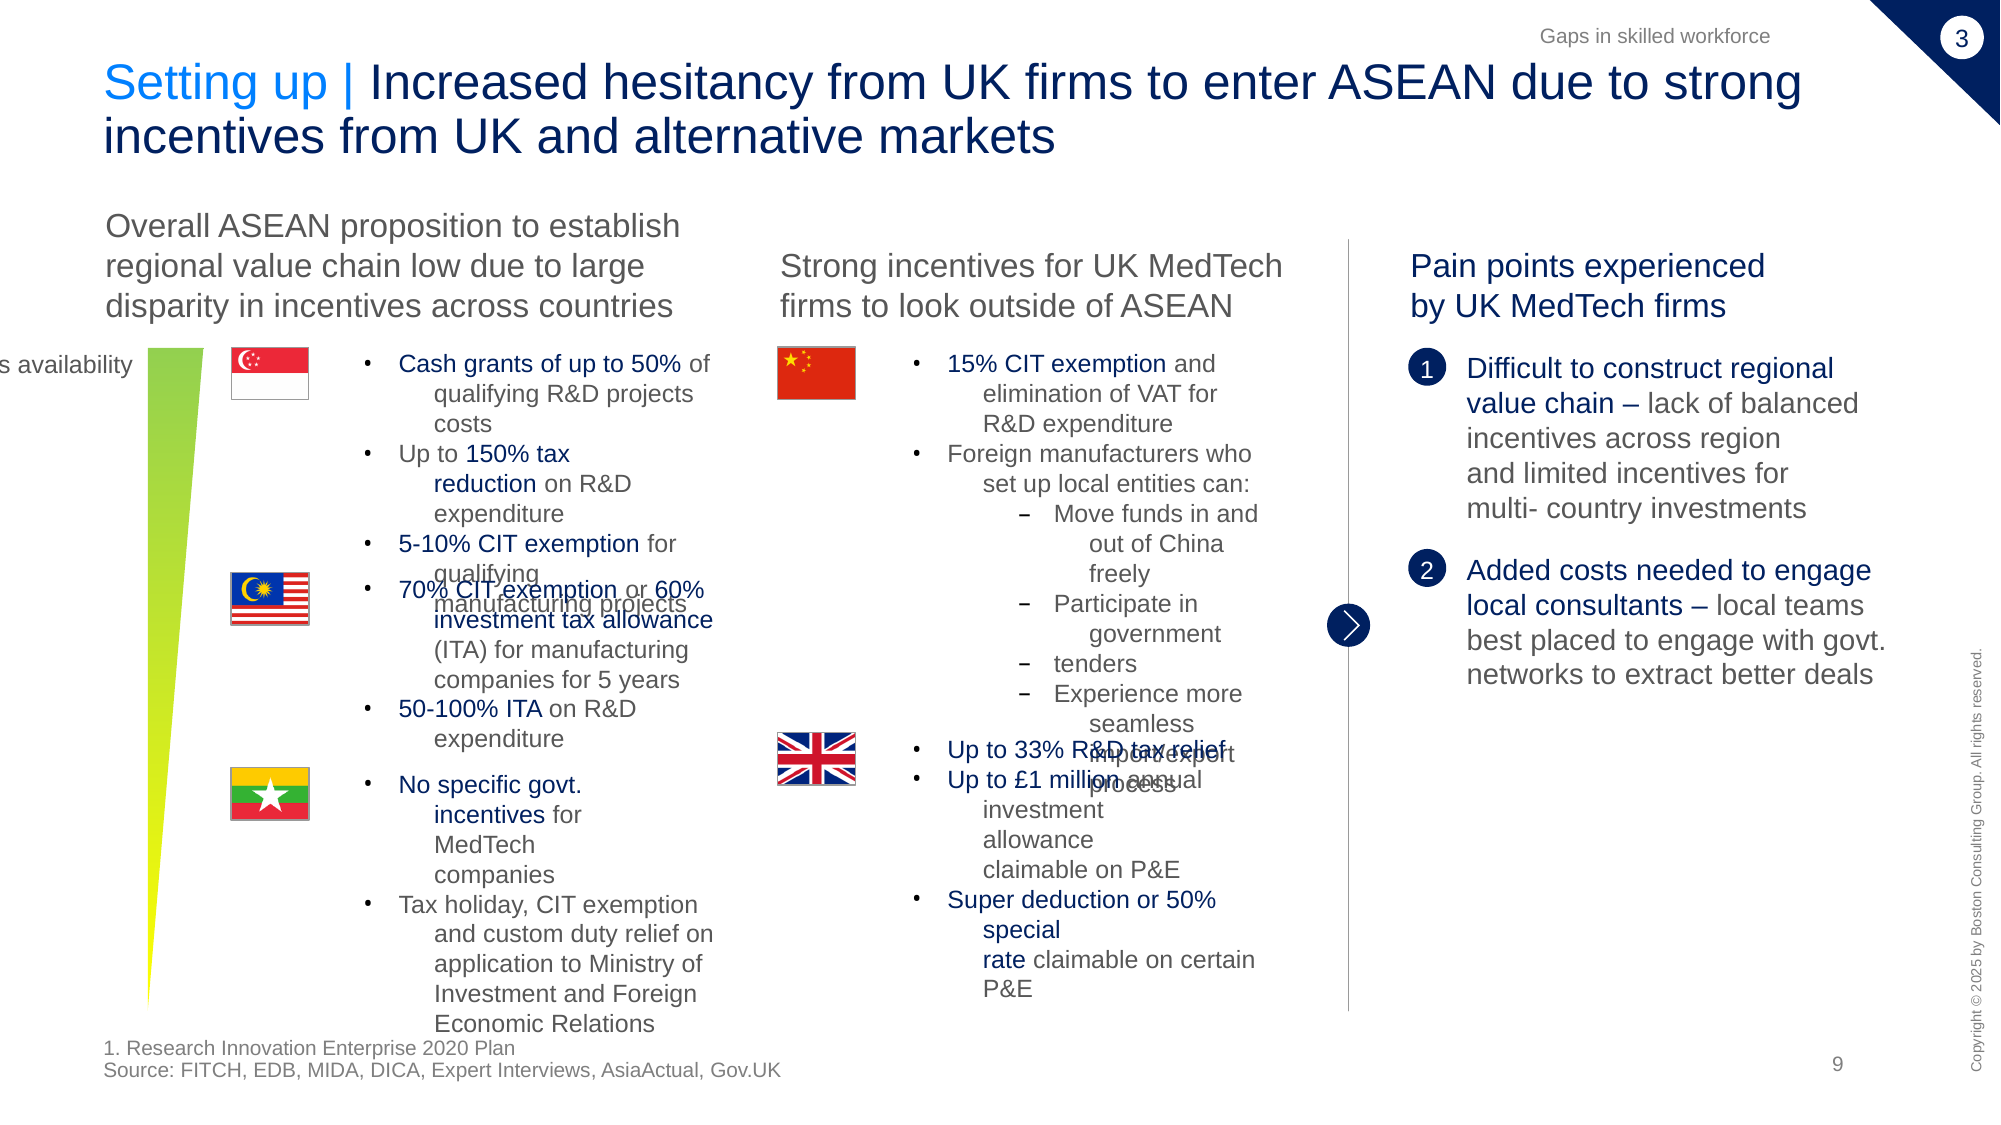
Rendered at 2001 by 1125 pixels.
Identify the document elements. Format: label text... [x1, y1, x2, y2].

text_box Strong incentives for UK MedTech firms to look outside of ASEAN [778, 241, 1289, 324]
picture [778, 347, 855, 399]
text_box Pain points experienced by UK MedTech firms [1408, 239, 1897, 324]
text_box Overall ASEAN proposition to establish regional value chain low due to large disparity in incentives across countries [103, 200, 704, 324]
title Setting up | Increased hesitancy from UK firms to enter ASEAN due to strong incentives from UK and alternative markets [103, 55, 1897, 165]
text_box Gaps in skilled workforce [1540, 14, 1881, 56]
text_box Cash grants of up to 50% of qualifying R&D projects costs Up to 150% tax reduction on R&D expenditure 5-10% CIT exemption for qualifying manufacturing projects [327, 347, 719, 560]
text_box 15% CIT exemption and elimination of VAT for R&D expenditure Foreign manufacturers who set up local entities can: Move funds in and out of China freely Participate in government tenders Experience more seamless import/export process [876, 347, 1289, 682]
text_box 1 [1408, 347, 1447, 386]
text_box 70% CIT exemption or 60% investment tax allowance (ITA) for manufacturing companies for 5 years 50-100% ITA on R&D expenditure [327, 573, 719, 756]
text_box [1327, 604, 1370, 647]
text_box Up to 33% R&D tax relief Up to £1 million annual investment allowance claimable on P&E Super deduction or 50% special rate claimable on certain P&E [876, 733, 1289, 916]
text_box Added costs needed to engage local consultants – local teams best placed to engage with govt. networks to extract better deals [1464, 549, 1897, 693]
text_box Incentives availability [103, 347, 134, 644]
text_box 3 [1940, 15, 1984, 60]
text_box Difficult to construct regional value chain – lack of balanced incentives across region and limited incentives for multi- country investments [1464, 347, 1897, 527]
text_box 2 [1408, 548, 1447, 587]
picture [778, 733, 855, 785]
text_box [1869, 0, 2000, 126]
text_box 1. Research Innovation Enterprise 2020 Plan Source: FITCH, EDB, MIDA, DICA, Expert Interviews, AsiaActual, Gov.UK [103, 1037, 1870, 1082]
text_box No specific govt. incentives for MedTech companies Tax holiday, CIT exemption and custom duty relief on application to Ministry of Investment and Foreign Economic Relations [327, 768, 719, 1011]
text_box [147, 347, 204, 1011]
picture [231, 573, 309, 625]
picture [231, 347, 309, 399]
picture [231, 768, 309, 820]
